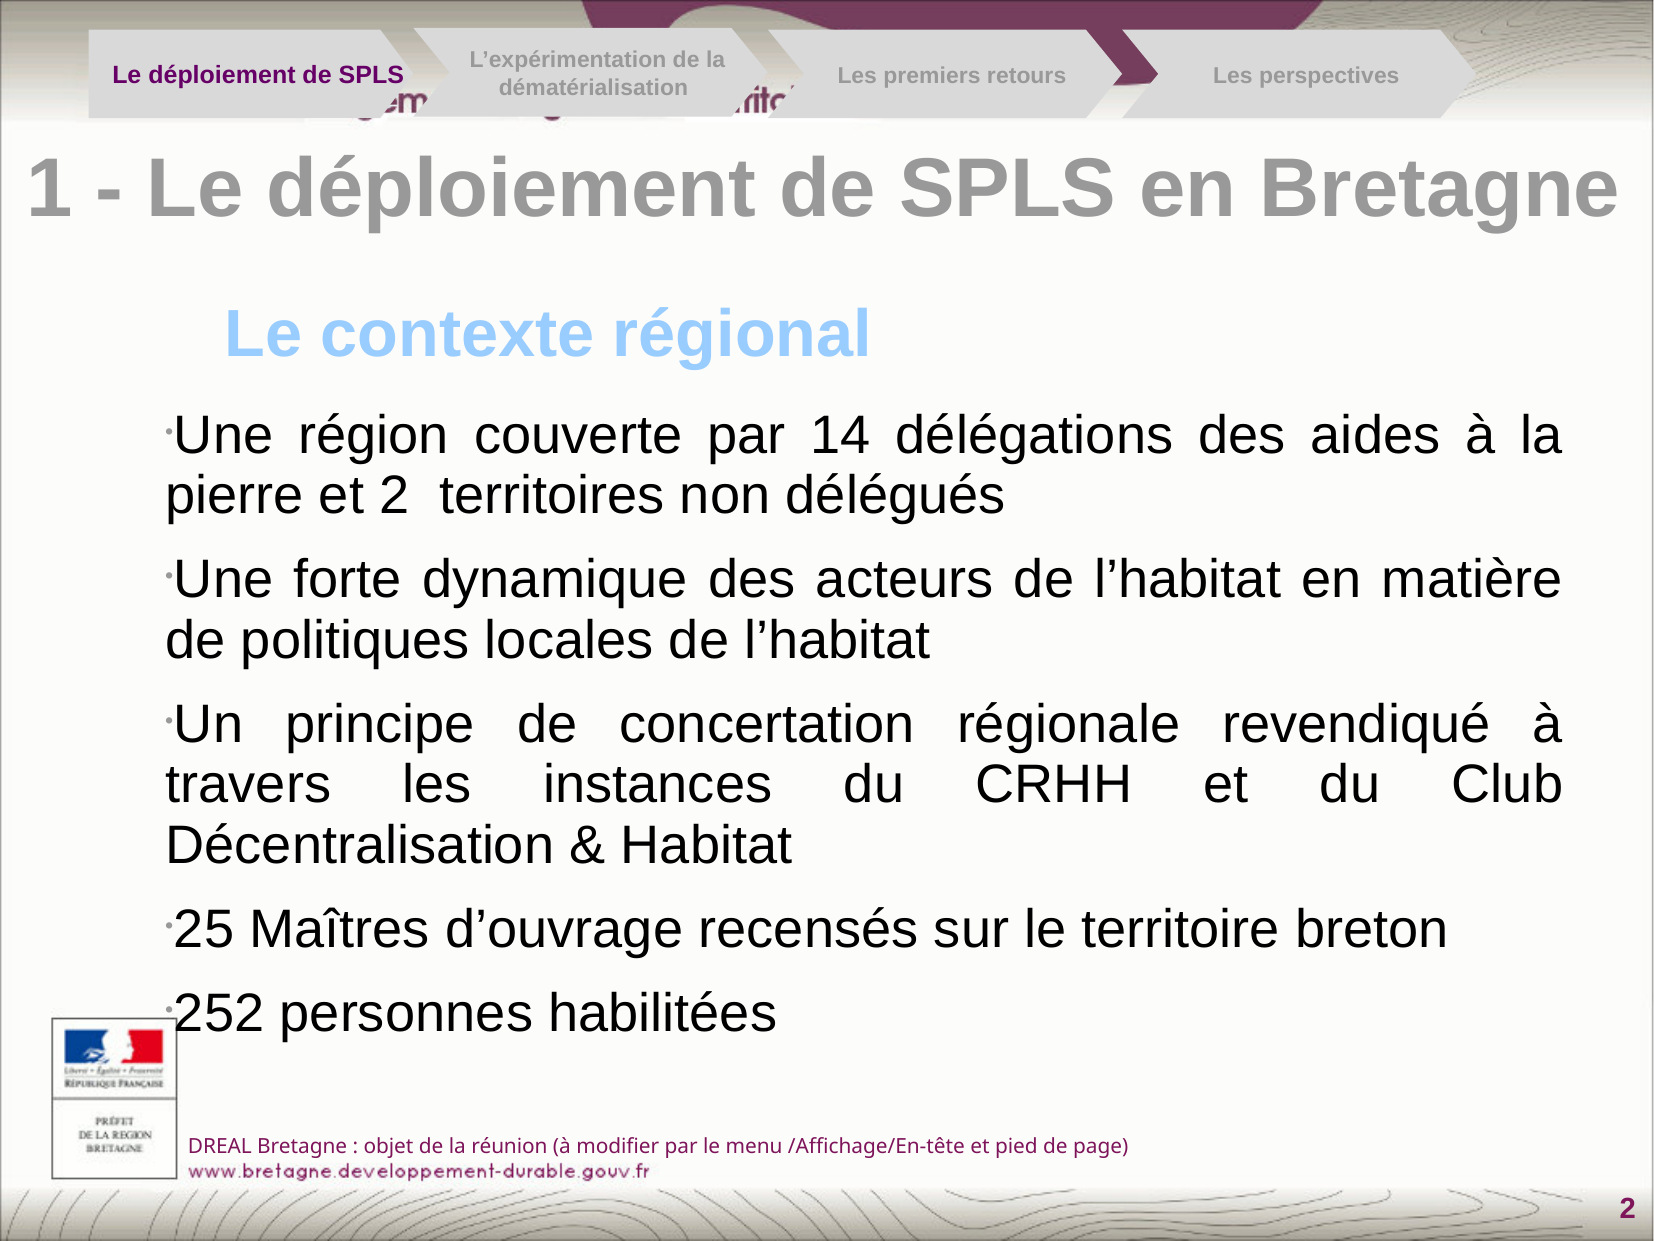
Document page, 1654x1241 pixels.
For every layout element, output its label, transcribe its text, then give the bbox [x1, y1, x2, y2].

list Le contexte régional Une région couverte par 14 délégations des aides à la pierre et 2 territoires non délégués Une forte dynamique des acteurs de l’habitat en matière de politiques locales de l’habitat Un principe de concertation régionale revendiqué à travers les instances du CRHH et du Club Décentralisation & Habitat 25 Maîtres d’ouvrage recensés sur le territoire breton 252 personnes habilitées [147, 295, 1565, 1044]
picture [0, 0, 1654, 1241]
text_box Les perspectives [1122, 29, 1477, 119]
title 1 - Le déploiement de SPLS en Bretagne [11, 84, 1636, 292]
text_box Le déploiement de SPLS [88, 29, 414, 119]
text_box L’expérimentation de la dématérialisation [413, 27, 768, 117]
text_box Les premiers retours [767, 29, 1123, 119]
